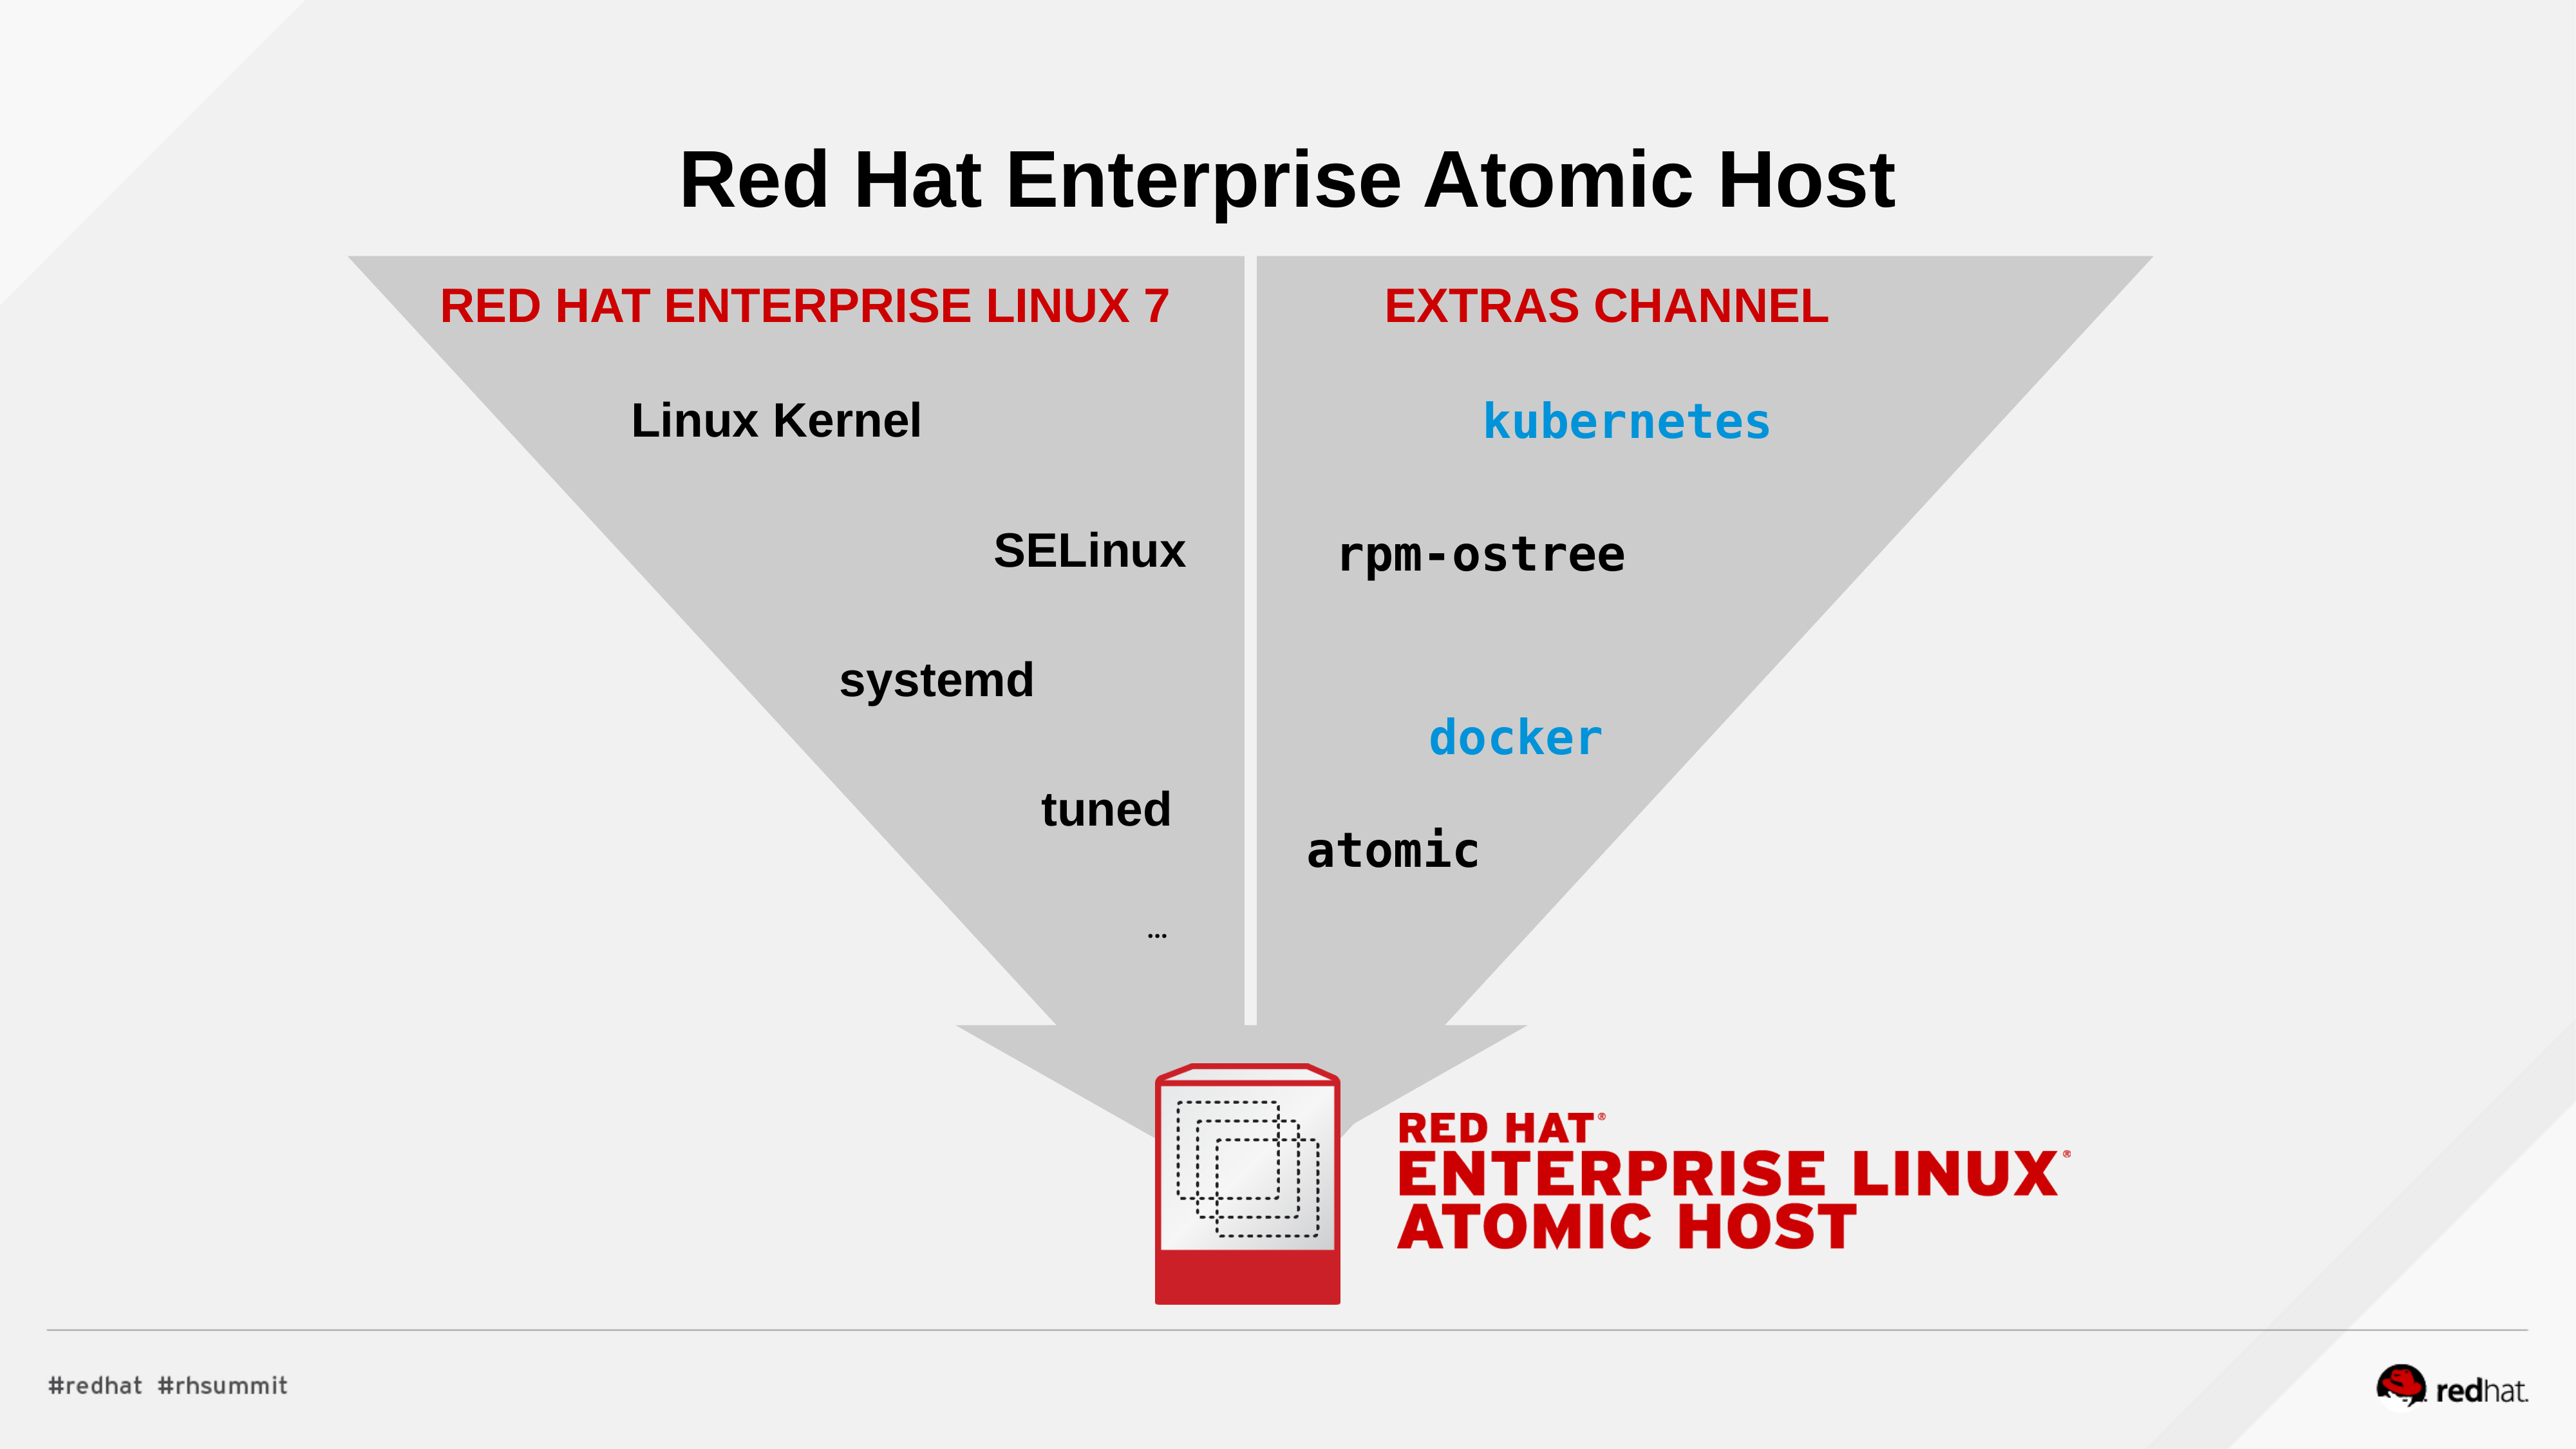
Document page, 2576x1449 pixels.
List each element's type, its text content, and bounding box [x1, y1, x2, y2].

text_box [440, 256, 2154, 1139]
text_box EXTRAS CHANNEL [1375, 273, 1921, 357]
text_box tuned [1031, 777, 1239, 868]
text_box systemd [830, 648, 1113, 739]
text_box docker [1420, 705, 1653, 796]
text_box atomic [1297, 817, 1652, 909]
text_box RED HAT ENTERPRISE LINUX 7 [430, 273, 1316, 357]
text_box [347, 256, 1245, 346]
title Red Hat Enterprise Atomic Host [129, 57, 2447, 300]
text_box SELinux [984, 518, 1252, 609]
picture [0, 0, 2576, 1449]
text_box Linux Kernel [621, 388, 1011, 479]
text_box ... [1137, 907, 1236, 998]
text_box rpm-ostree [1326, 521, 1681, 612]
text_box kubernetes [1472, 388, 1831, 479]
